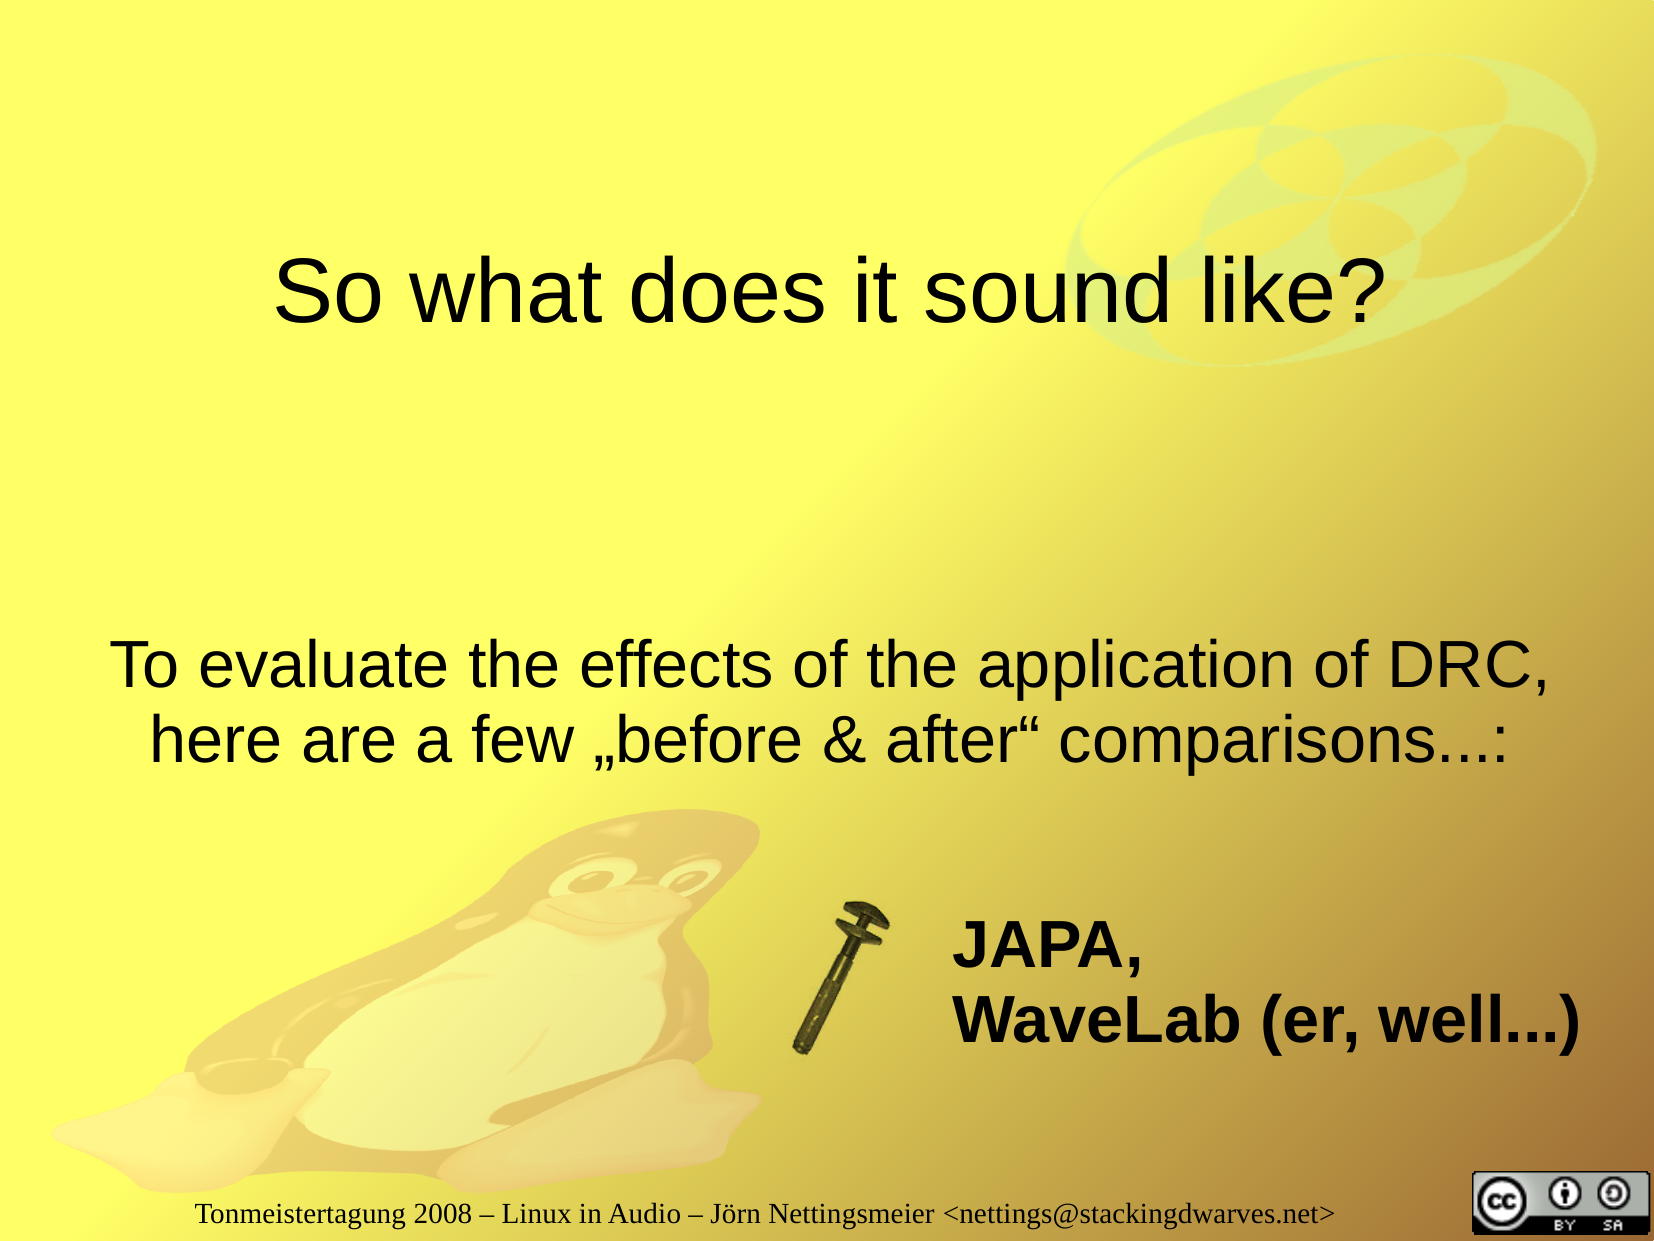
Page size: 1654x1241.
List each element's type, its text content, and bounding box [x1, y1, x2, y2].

picture [1472, 1171, 1651, 1235]
subtitle To evaluate the effects of the application of DRC, here are a few „before & after“ comparisons...: [86, 300, 1576, 1104]
text_box JAPA, WaveLab (er, well...) [937, 900, 1613, 1065]
picture [787, 899, 901, 1063]
title So what does it sound like? [86, 195, 1576, 300]
